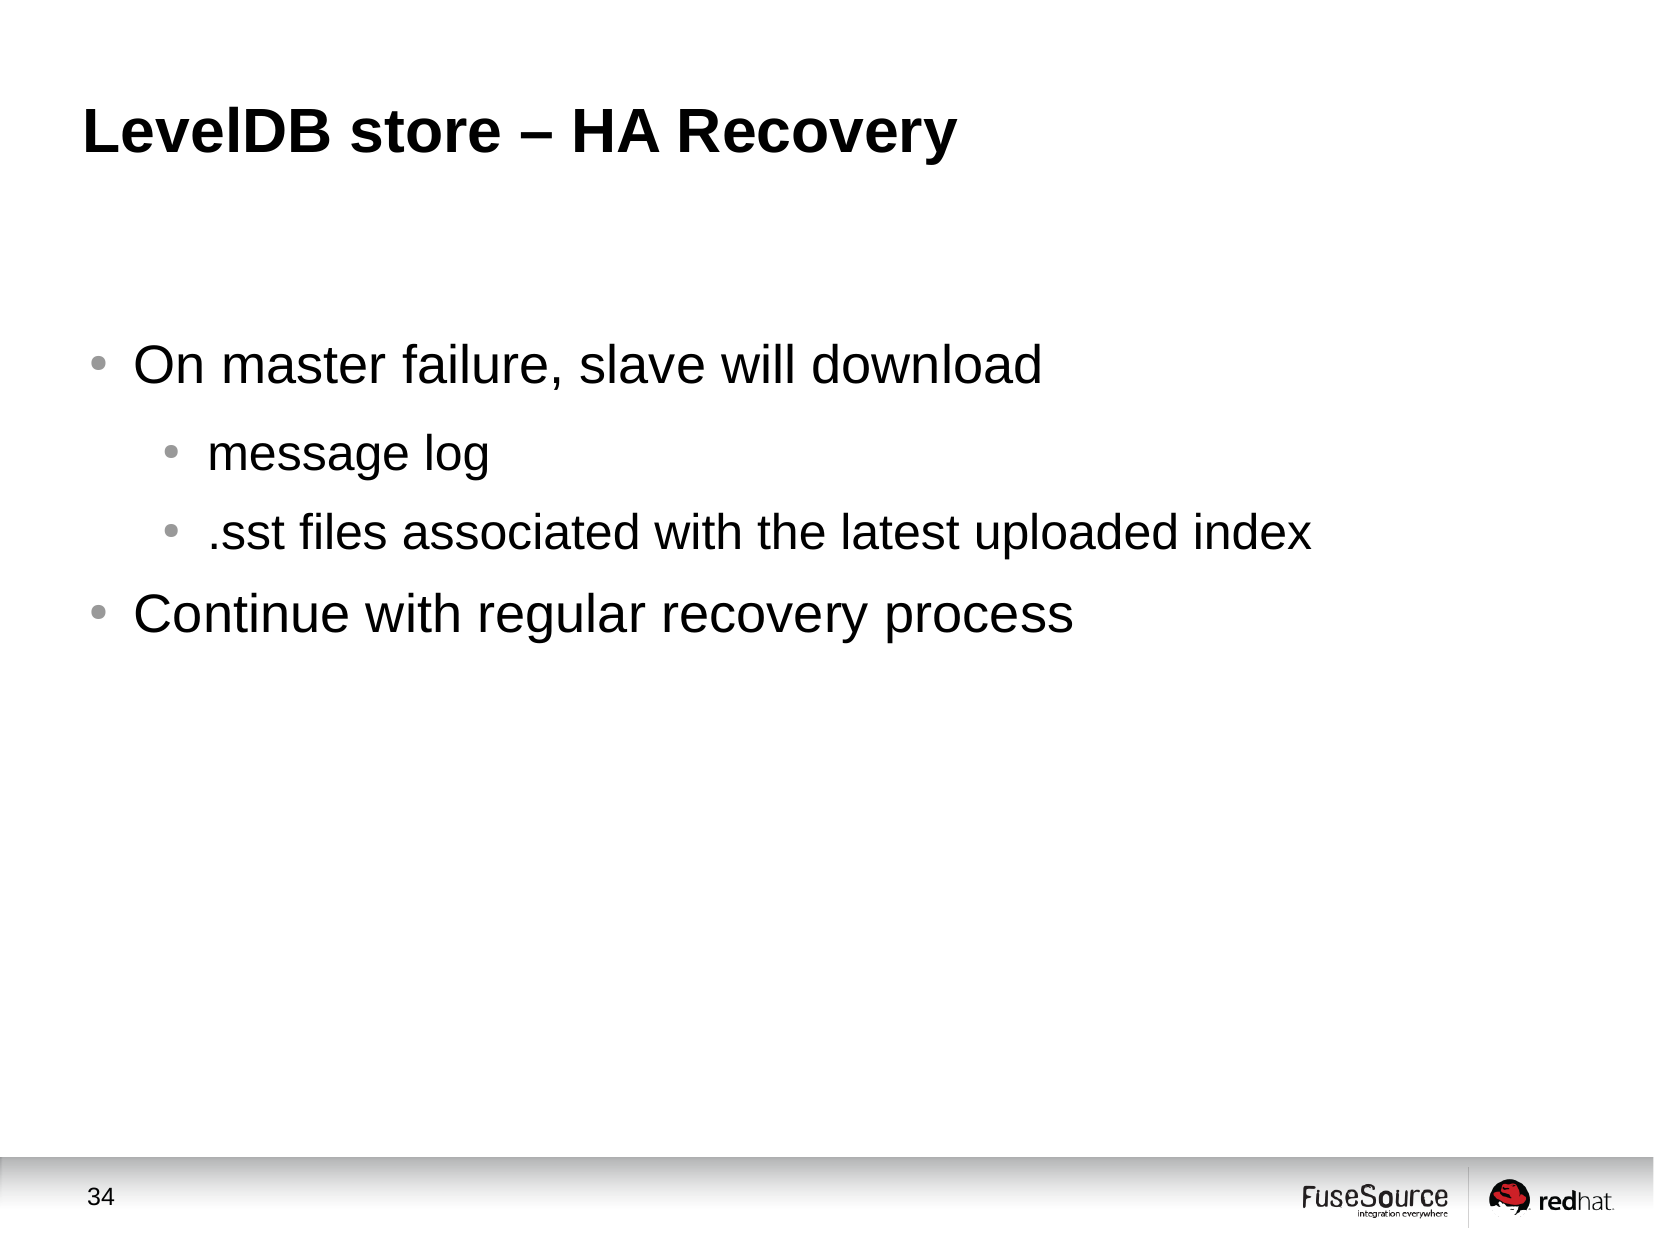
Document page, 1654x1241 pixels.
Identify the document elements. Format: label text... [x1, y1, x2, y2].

title LevelDB store – HA Recovery [82, 37, 1571, 226]
picture [0, 1, 1654, 1241]
list On master failure, slave will download message log .sst files associated with the latest uploaded index Continue with regular recovery process [73, 244, 1562, 1039]
